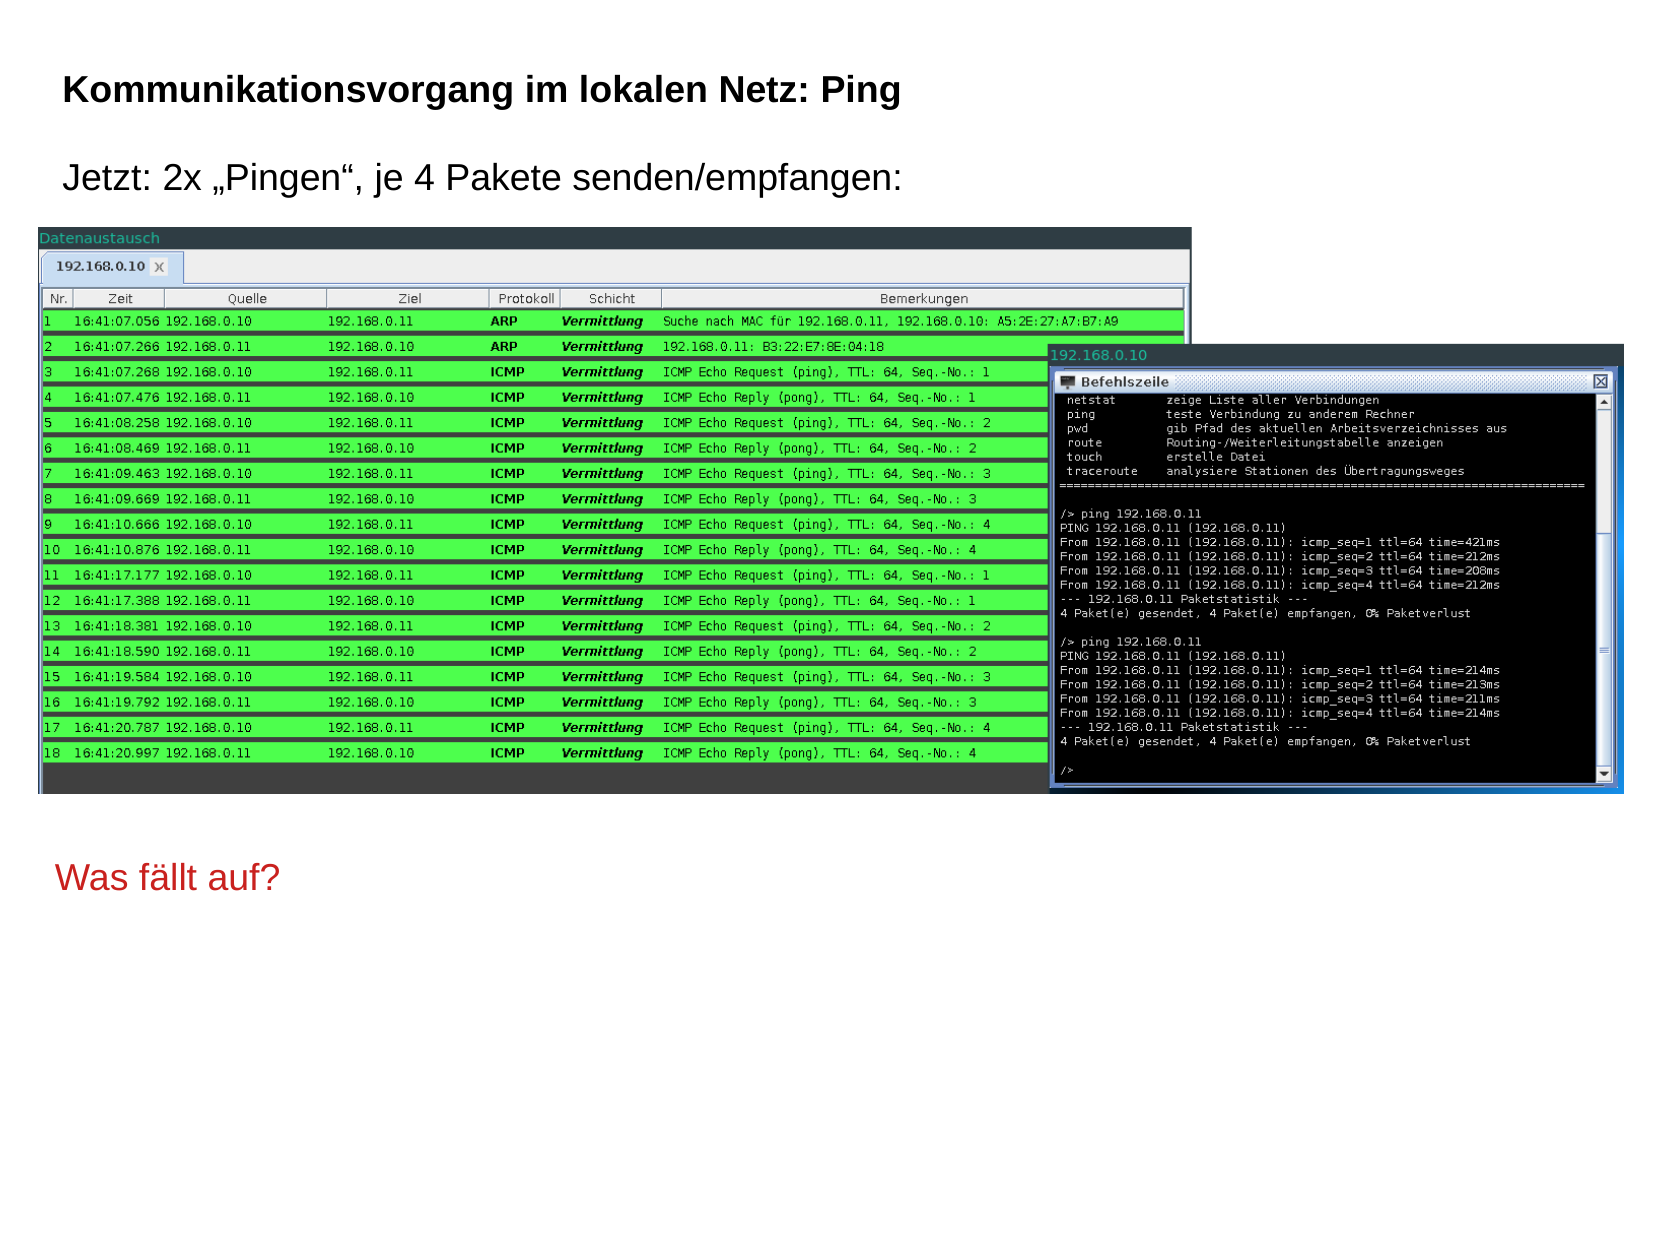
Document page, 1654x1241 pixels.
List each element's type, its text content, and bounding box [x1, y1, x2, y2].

picture [38, 227, 1624, 794]
text_box Jetzt: 2x „Pingen“, je 4 Pakete senden/empfangen: [47, 148, 1316, 206]
text_box Was fällt auf? [40, 849, 1624, 949]
text_box Kommunikationsvorgang im lokalen Netz: Ping [47, 61, 962, 148]
